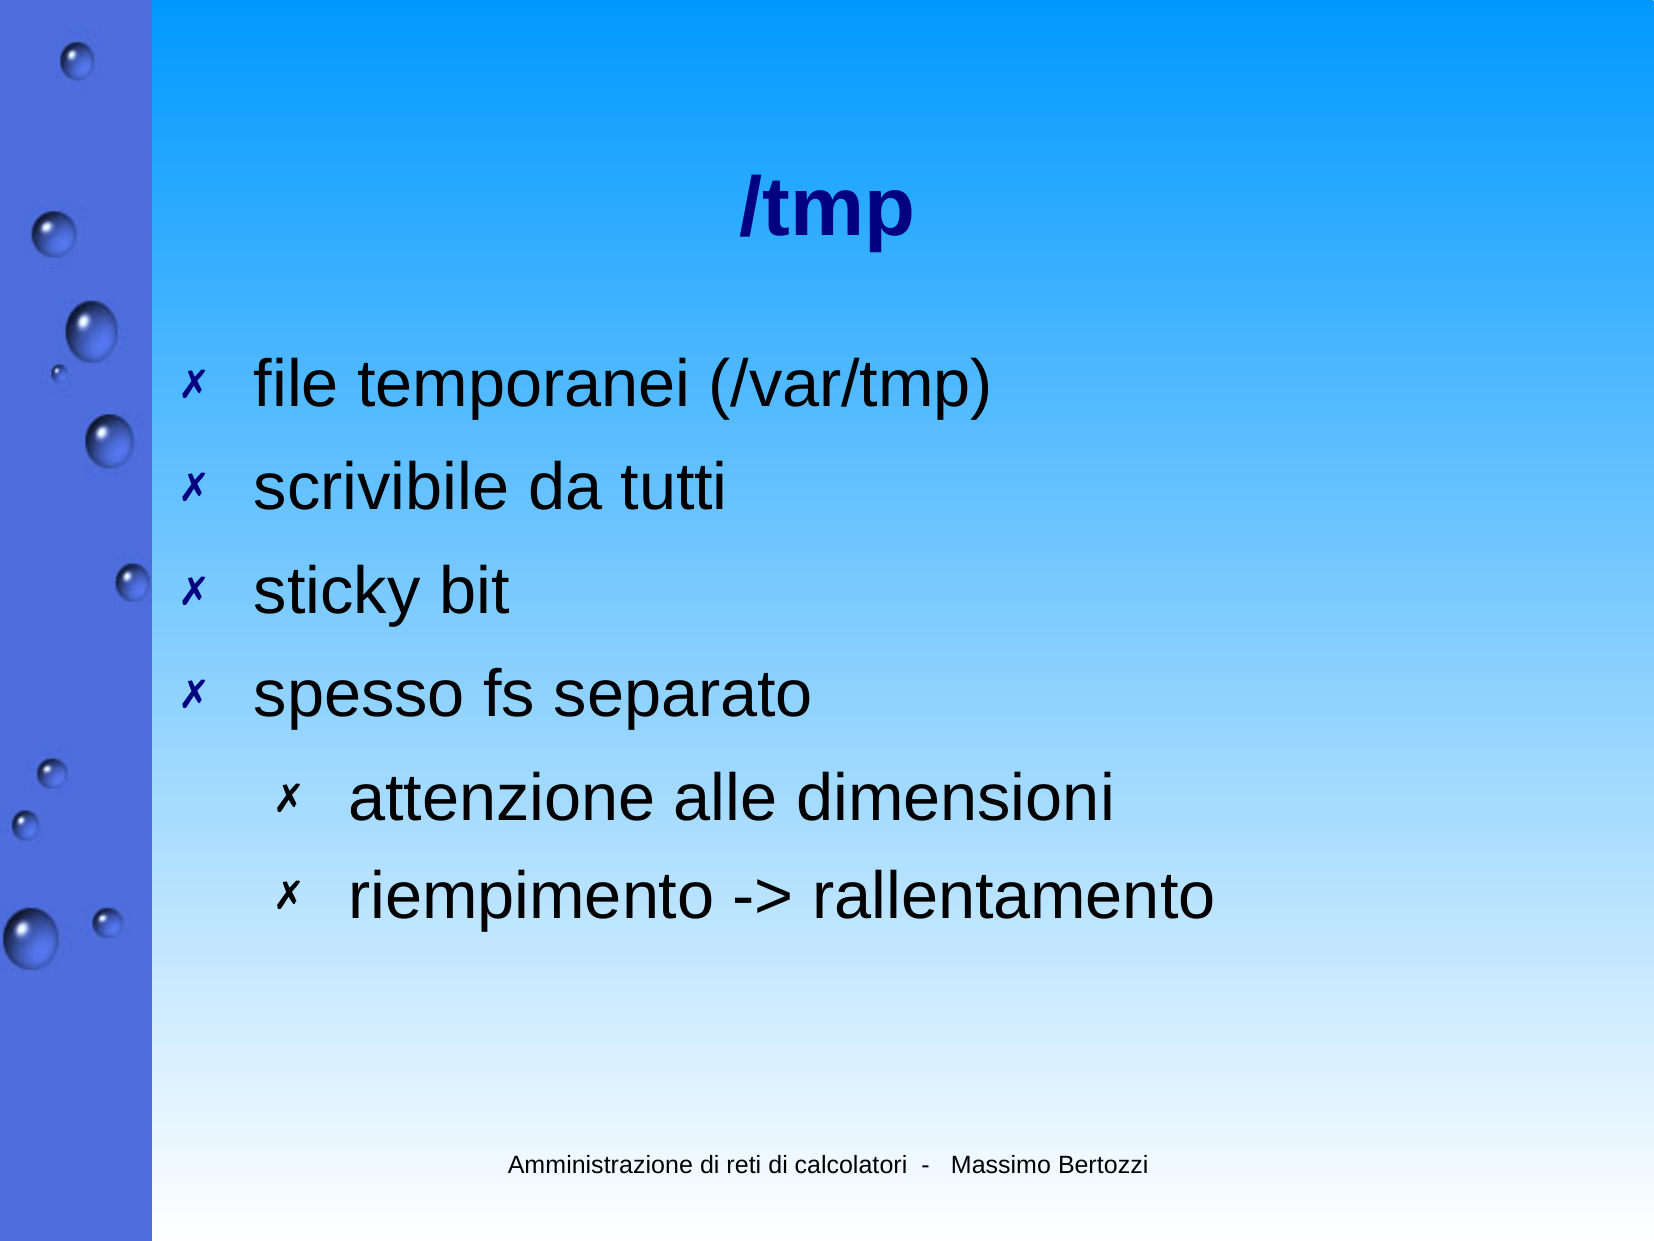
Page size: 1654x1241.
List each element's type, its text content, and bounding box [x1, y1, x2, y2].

list file temporanei (/var/tmp) scrivibile da tutti sticky bit spesso fs separato attenzione alle dimensioni riempimento -> rallentamento [159, 346, 1572, 1128]
picture [0, 0, 152, 1241]
title /tmp [121, 102, 1534, 311]
